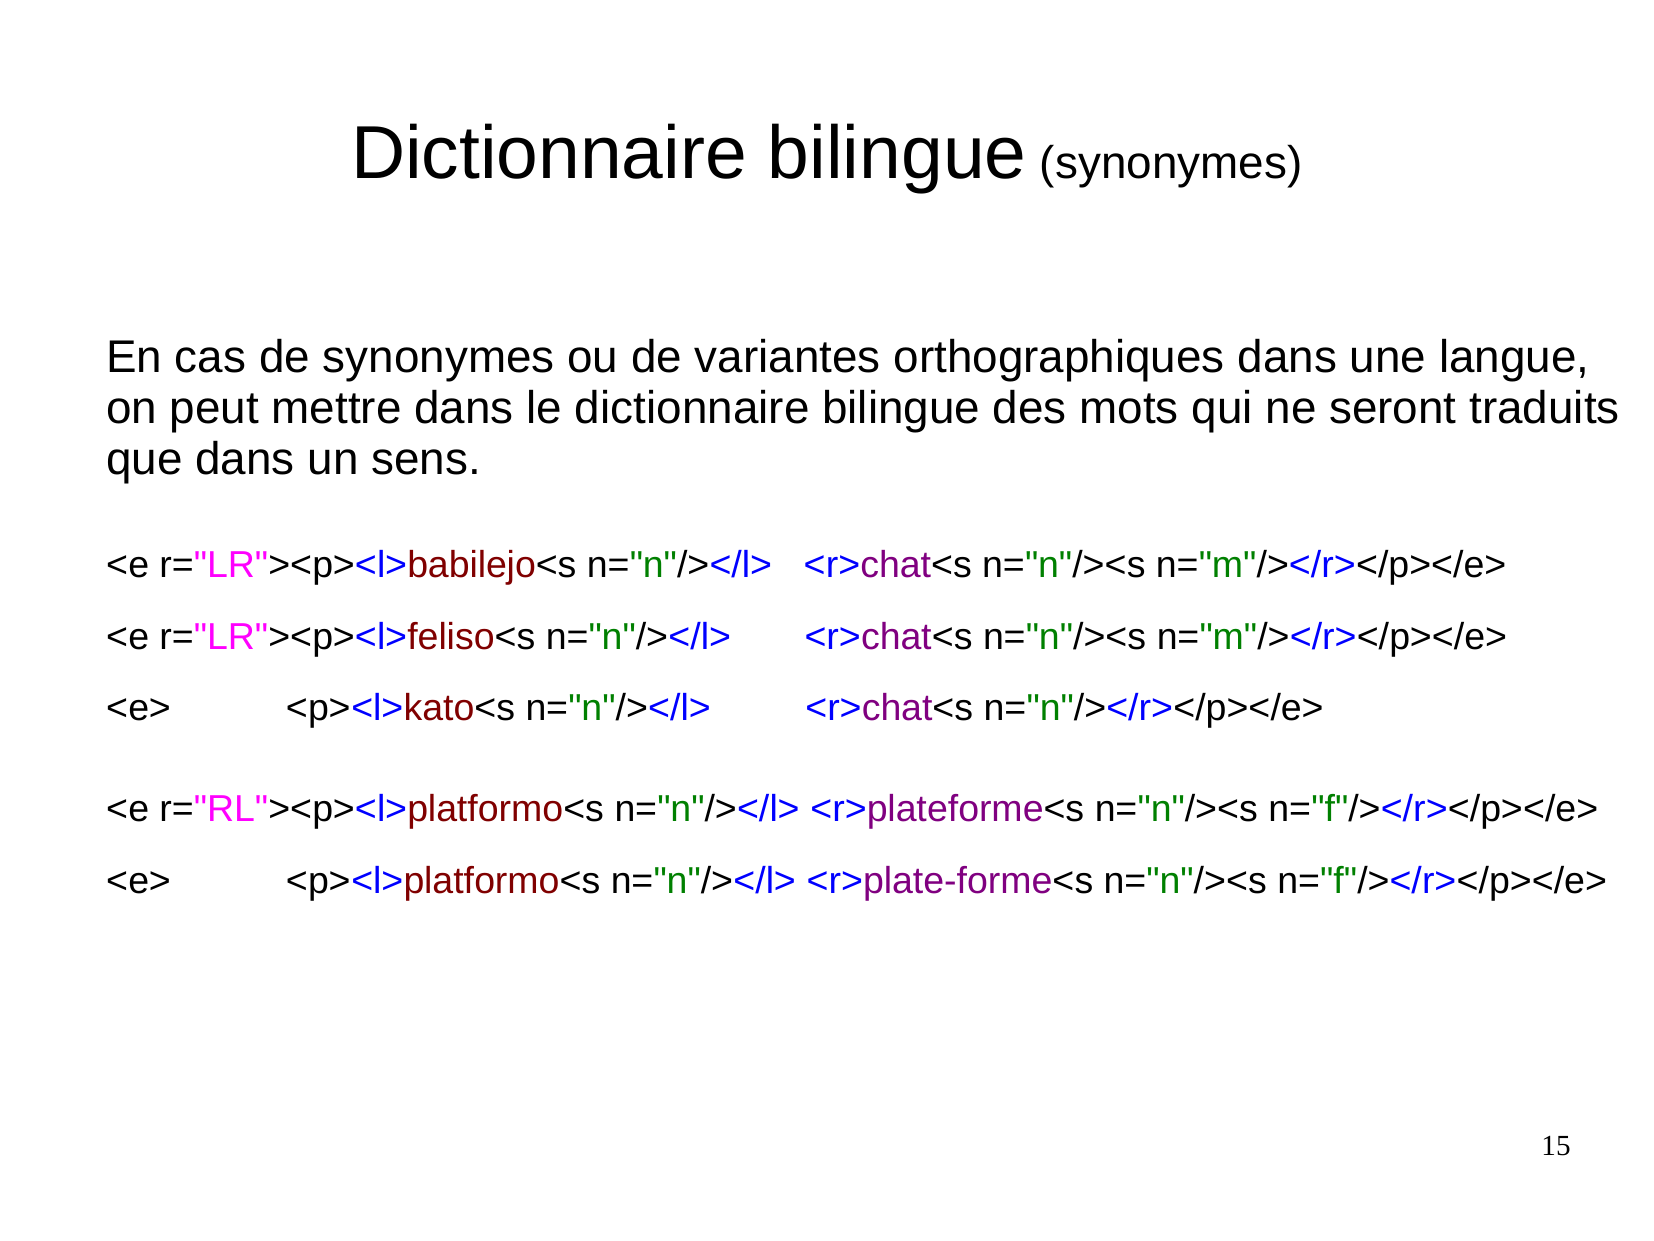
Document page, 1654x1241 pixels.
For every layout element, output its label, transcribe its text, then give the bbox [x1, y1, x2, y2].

title Dictionnaire bilingue (synonymes) [82, 49, 1571, 257]
list En cas de synonymes ou de variantes orthographiques dans une langue, on peut mettre dans le dictionnaire bilingue des mots qui ne seront traduits que dans un sens. <e r="LR"><p><l>babilejo<s n="n"/></l> <r>chat<s n="n"/><s n="m"/></r></p></e> <e r="LR"><p><l>feliso<s n="n"/></l> <r>chat<s n="n"/><s n="m"/></r></p></e> <e> <p><l>kato<s n="n"/></l> <r>chat<s n="n"/></r></p></e> <e r="RL"><p><l>platformo<s n="n"/></l> <r>plateforme<s n="n"/><s n="f"/></r></p></e> <e> <p><l>platformo<s n="n"/></l> <r>plate-forme<s n="n"/><s n="f"/></r></p></e> [35, 330, 1630, 1111]
